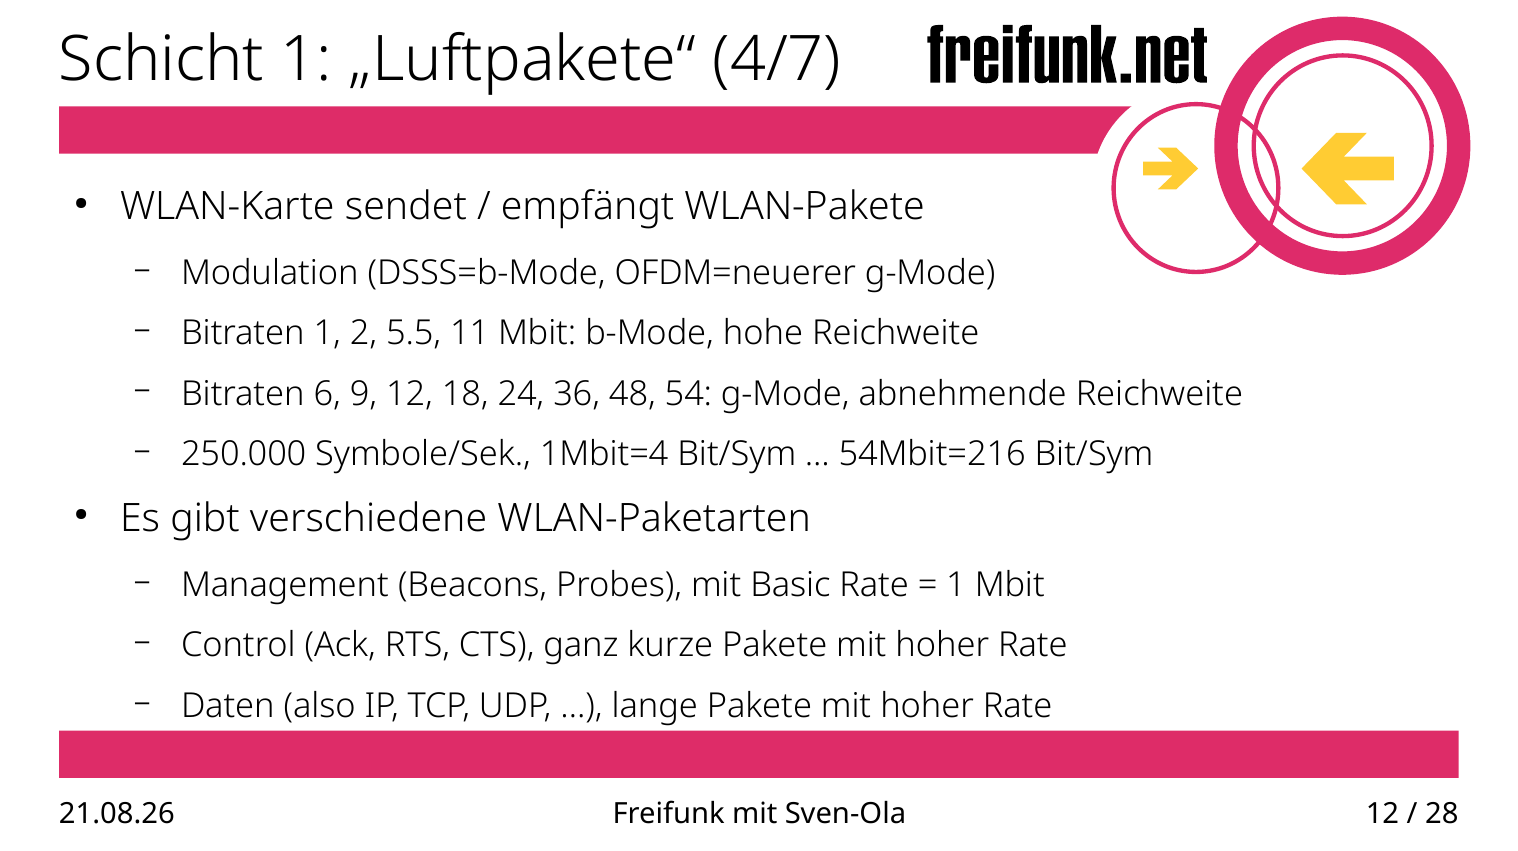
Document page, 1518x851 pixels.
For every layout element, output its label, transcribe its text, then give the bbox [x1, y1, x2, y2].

title Schicht 1: „Luftpakete“ (4/7) [59, 20, 910, 92]
list WLAN-Karte sendet / empfängt WLAN-Pakete Modulation (DSSS=b-Mode, OFDM=neuerer g-Mode) Bitraten 1, 2, 5.5, 11 Mbit: b-Mode, hohe Reichweite Bitraten 6, 9, 12, 18, 24, 36, 48, 54: g-Mode, abnehmende Reichweite 250.000 Symbole/Sek., 1Mbit=4 Bit/Sym ... 54Mbit=216 Bit/Sym Es gibt verschiedene WLAN-Paketarten Management (Beacons, Probes), mit Basic Rate = 1 Mbit Control (Ack, RTS, CTS), ganz kurze Pakete mit hoher Rate Daten (also IP, TCP, UDP, …), lange Pakete mit hoher Rate [59, 177, 1459, 733]
